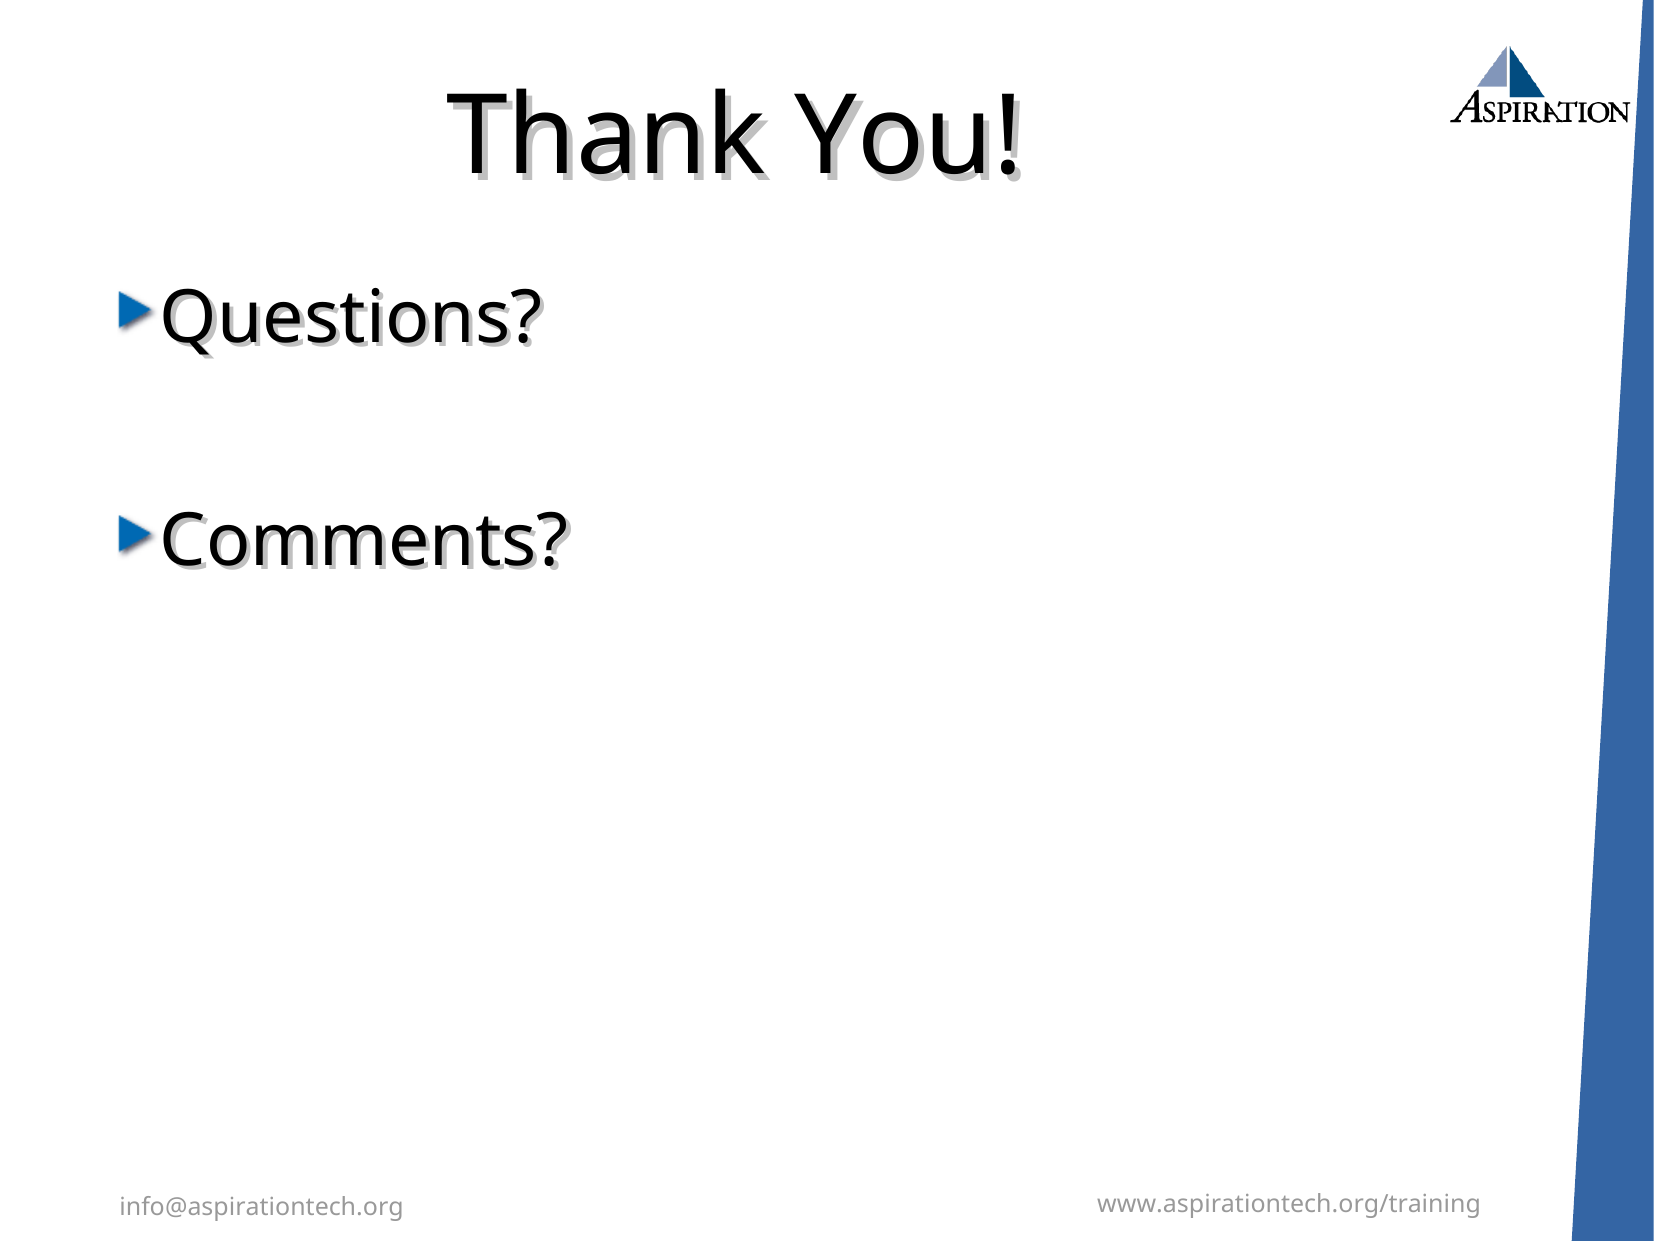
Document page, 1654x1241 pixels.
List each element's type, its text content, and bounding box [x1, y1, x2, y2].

list Questions? Comments? [54, 263, 1595, 983]
title Thank You! [54, 21, 1415, 227]
picture [1450, 46, 1631, 132]
